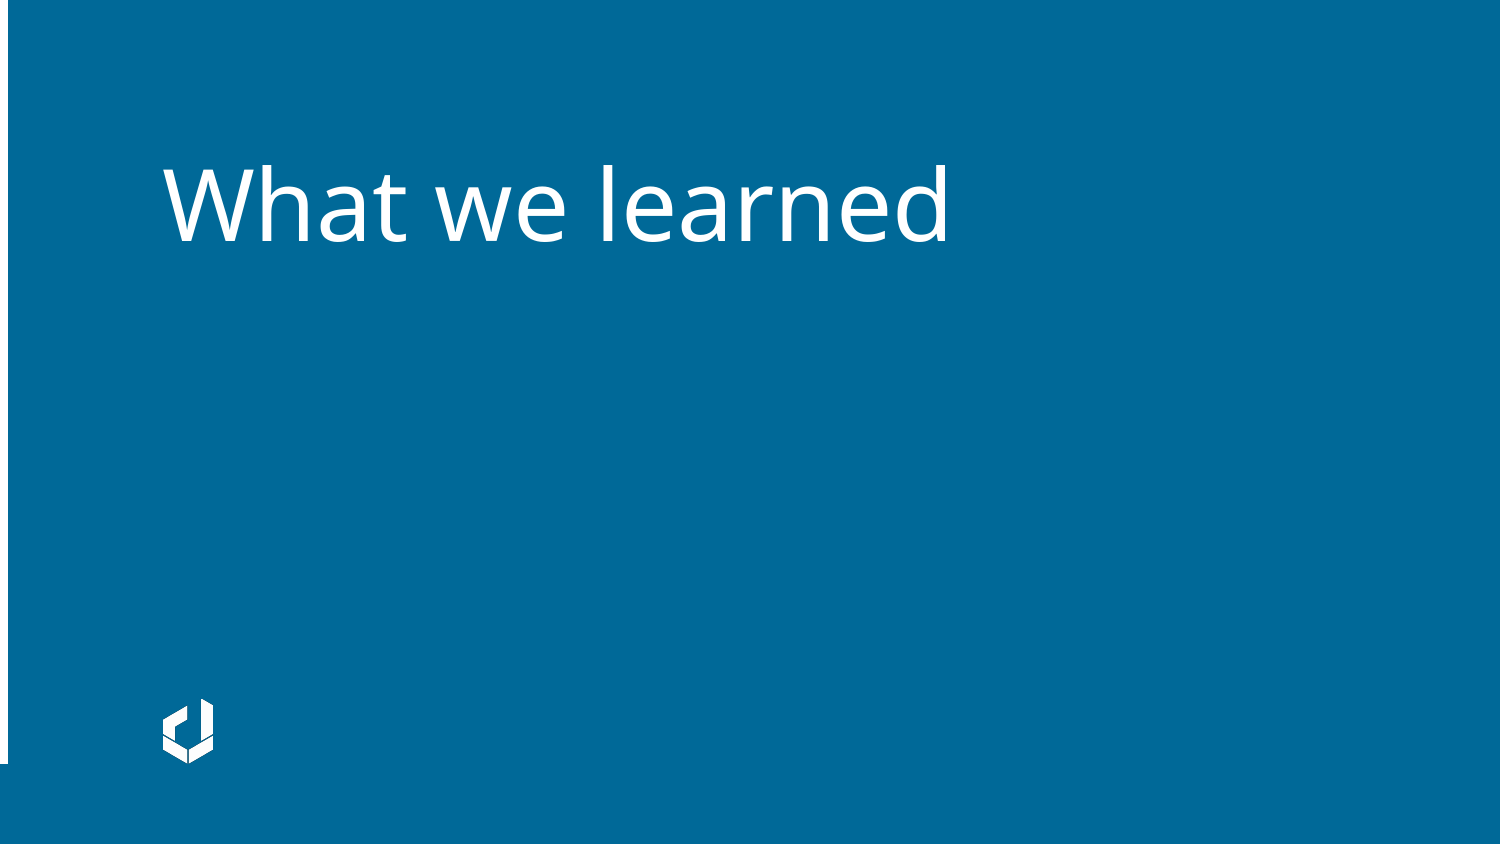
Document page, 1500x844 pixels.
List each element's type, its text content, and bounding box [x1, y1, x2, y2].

title What we learned [147, 126, 1396, 615]
